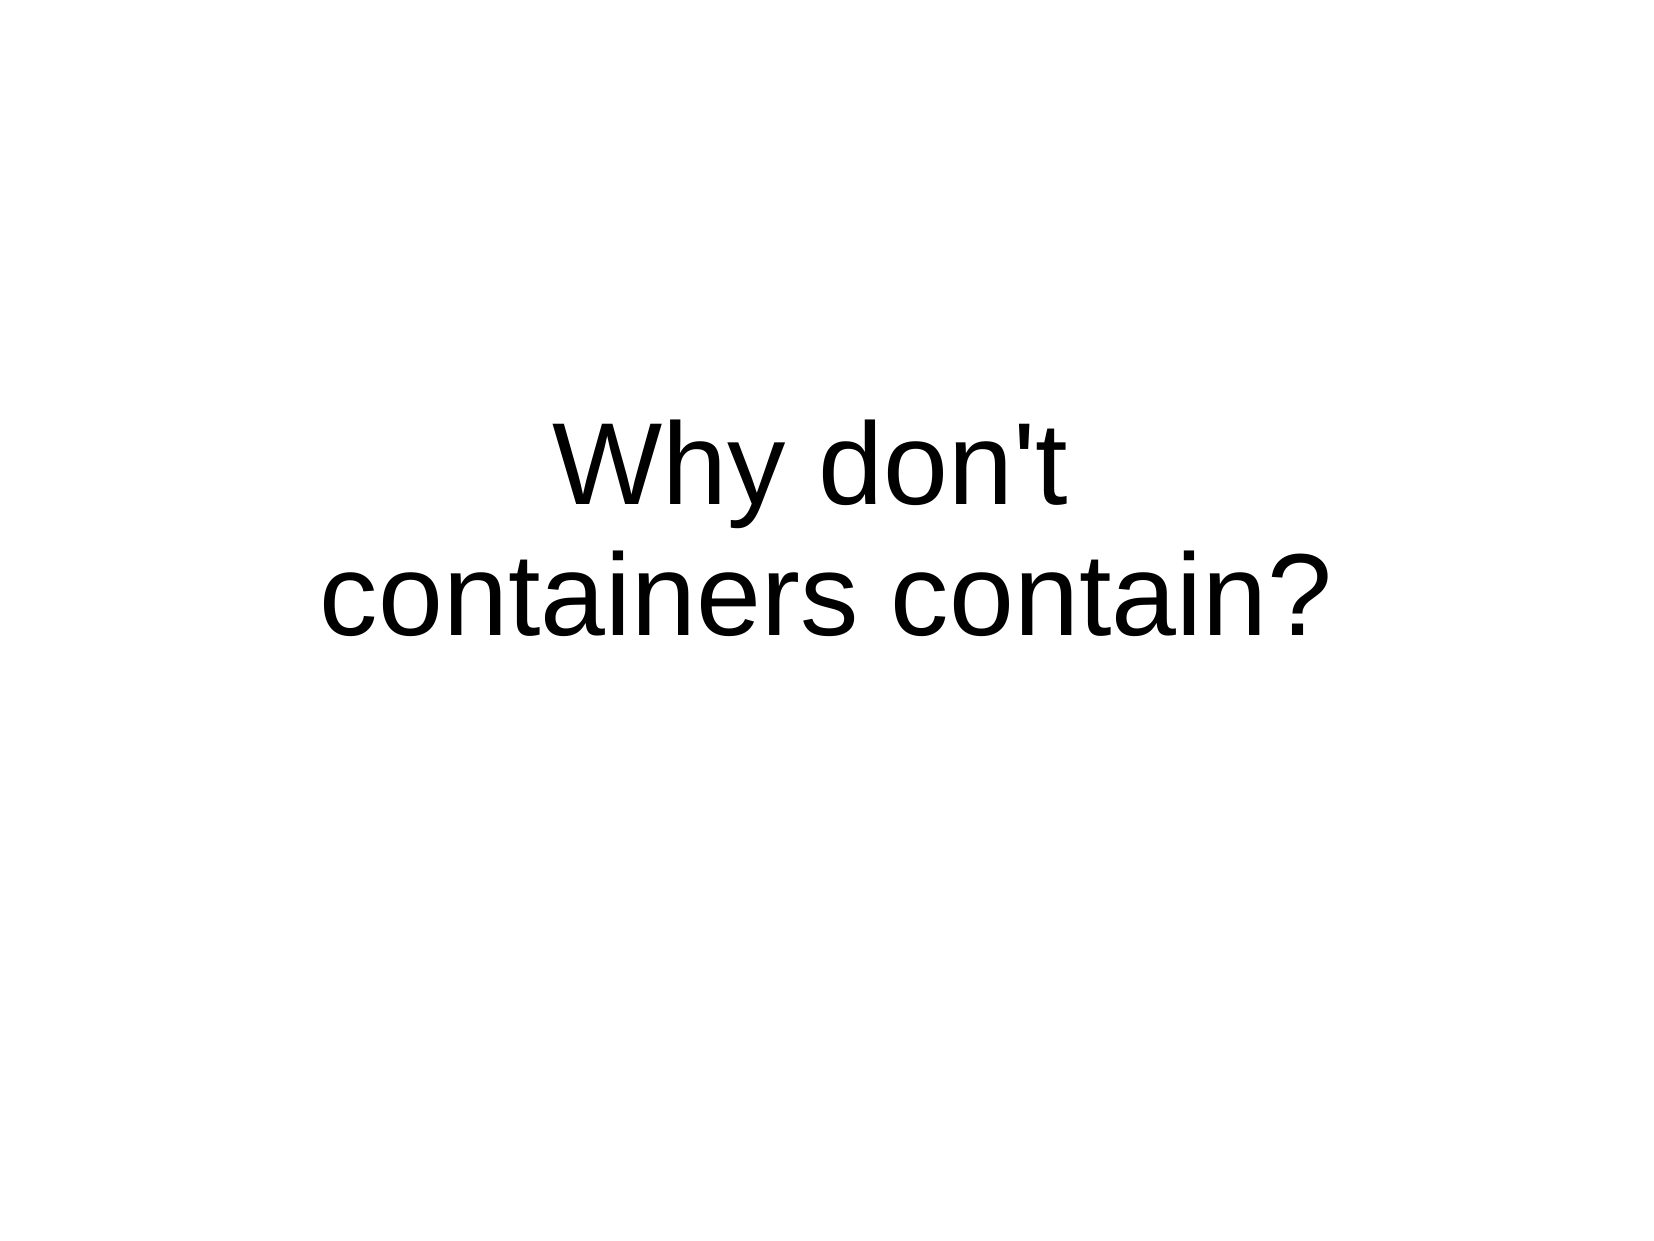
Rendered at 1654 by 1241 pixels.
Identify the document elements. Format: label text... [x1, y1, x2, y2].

subtitle Why don't containers contain? [82, 49, 1571, 1010]
